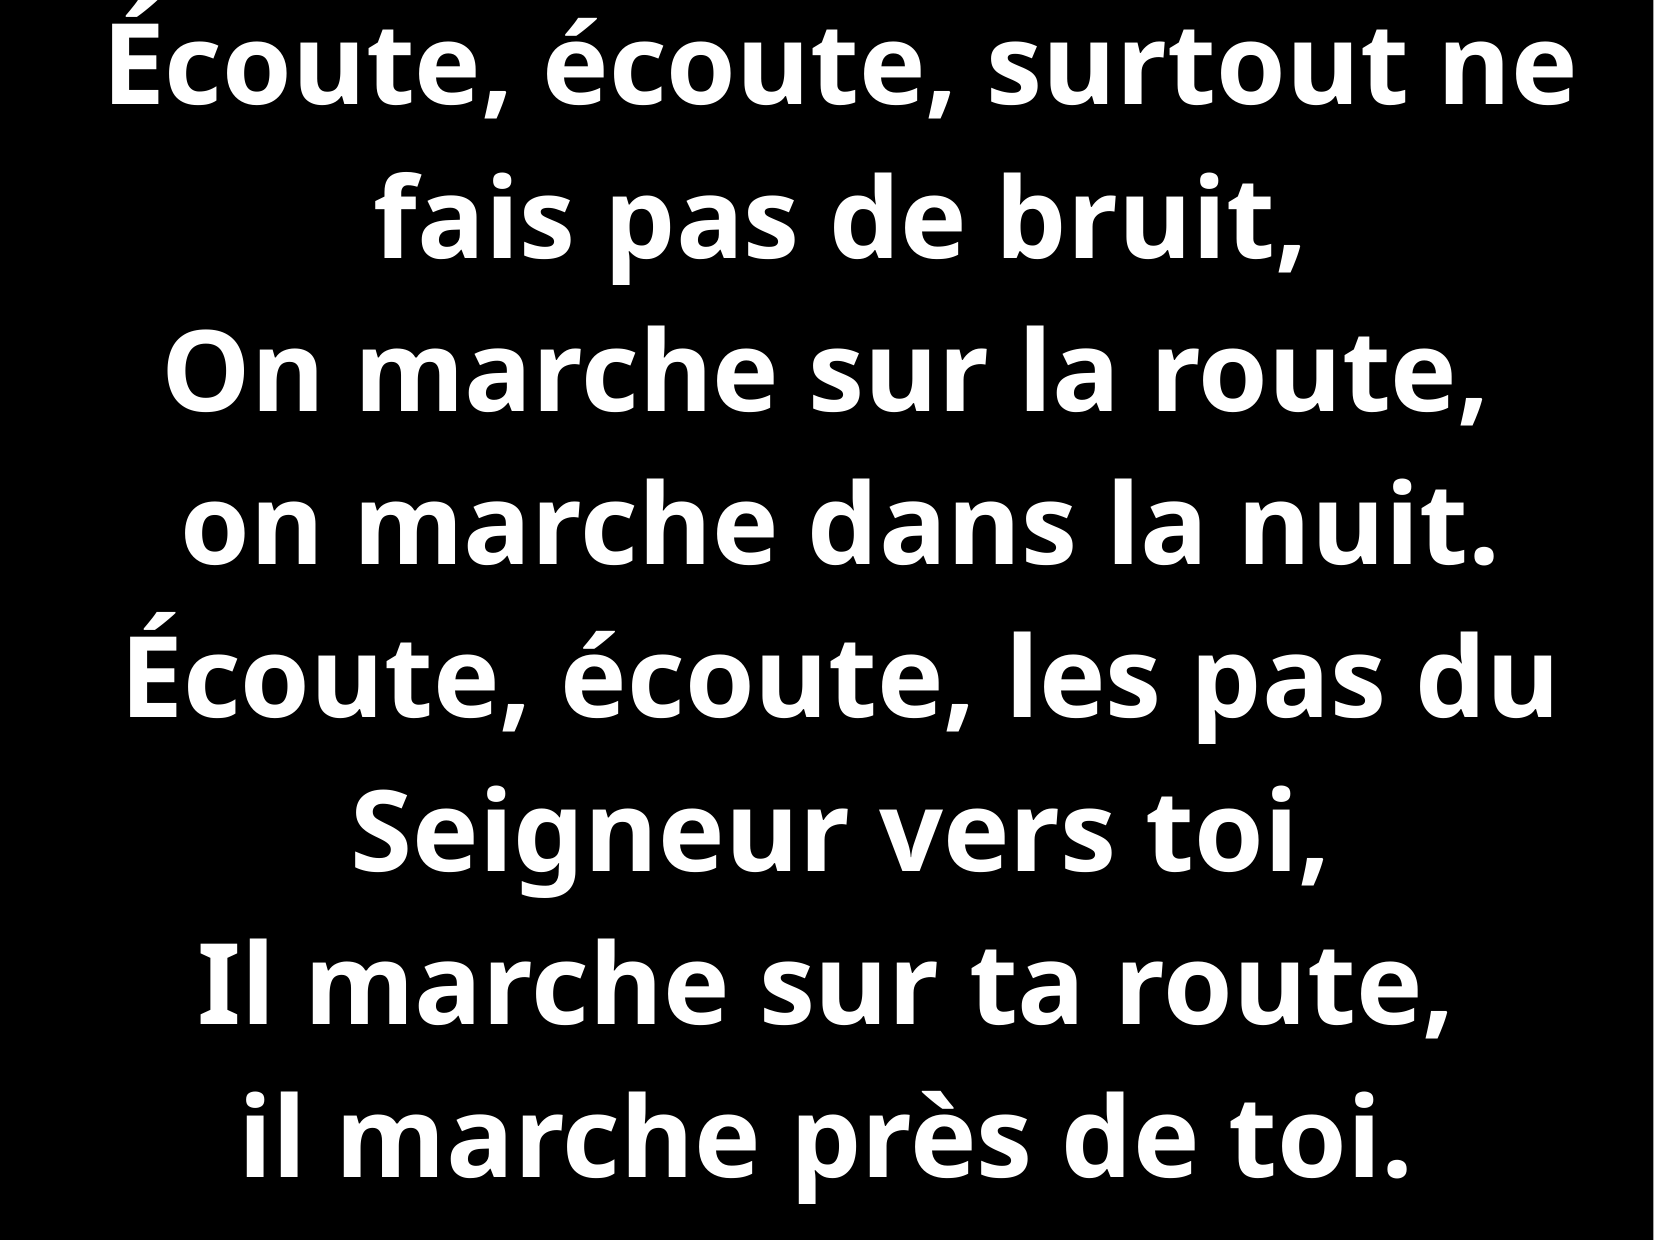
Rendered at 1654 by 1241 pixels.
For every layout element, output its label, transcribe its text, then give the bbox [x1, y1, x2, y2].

subtitle Écoute, écoute, surtout ne fais pas de bruit, On marche sur la route, on marche dans la nuit. Écoute, écoute, les pas du Seigneur vers toi, Il marche sur ta route, il marche près de toi. [43, 0, 1639, 1225]
